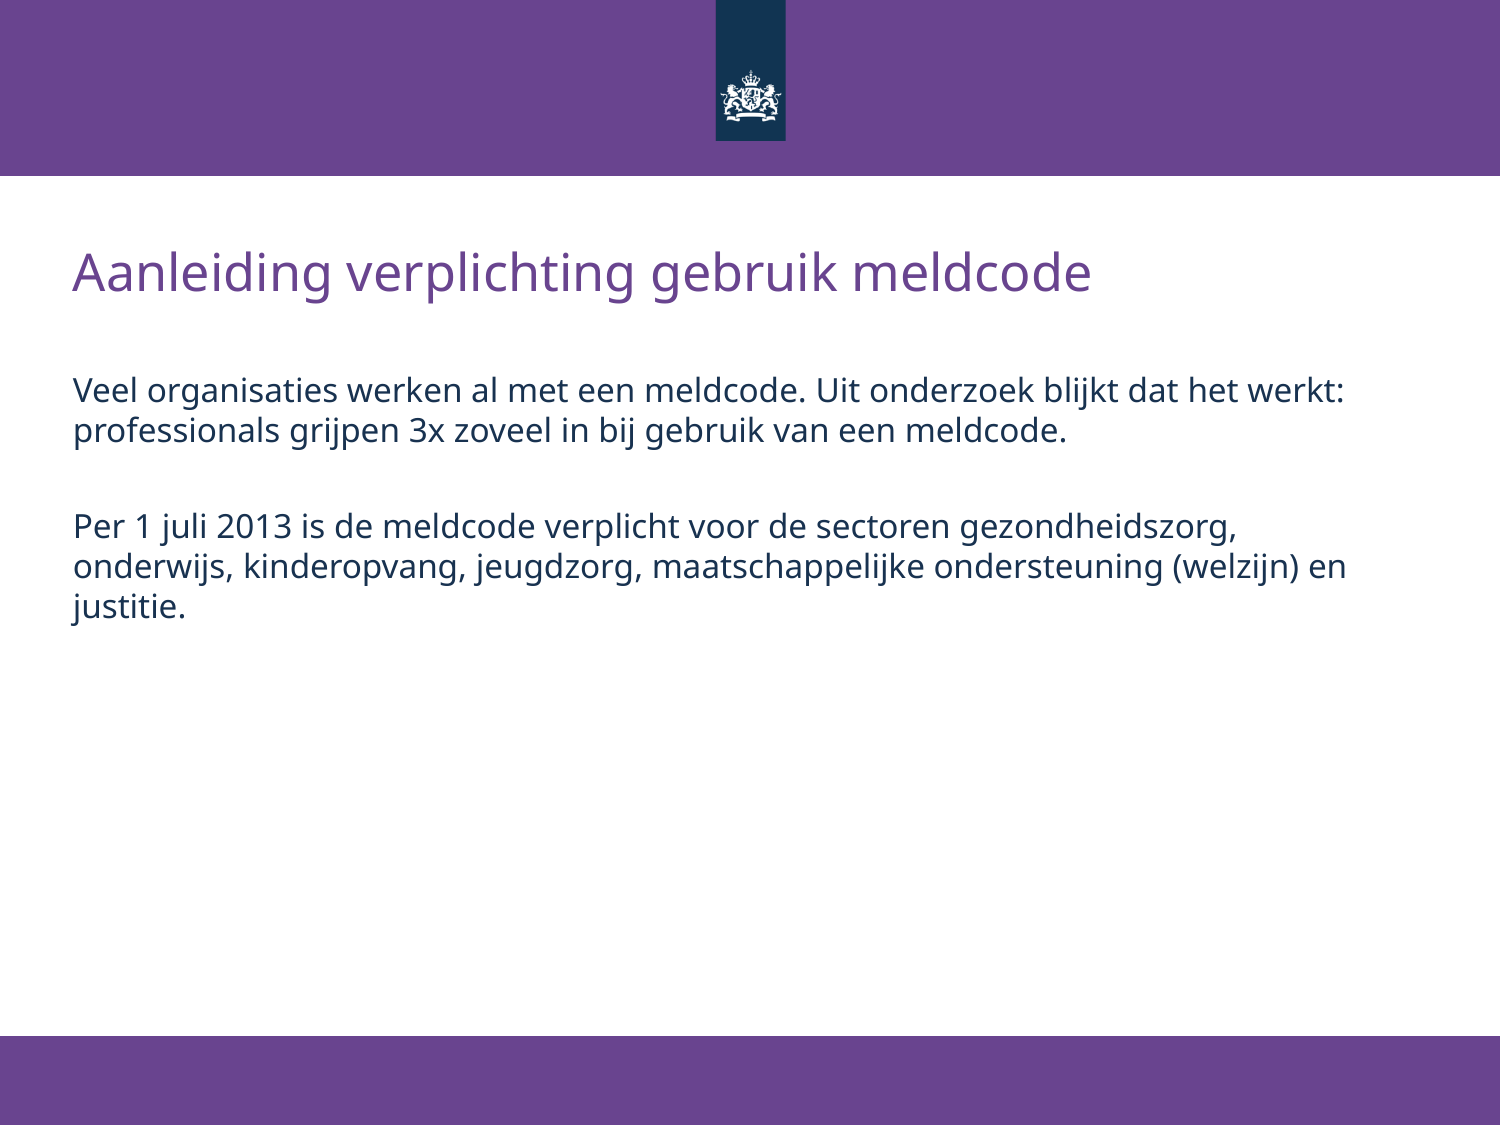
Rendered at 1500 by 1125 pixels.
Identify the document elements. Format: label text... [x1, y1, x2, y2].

title Aanleiding verplichting gebruik meldcode [57, 231, 1408, 326]
list Veel organisaties werken al met een meldcode. Uit onderzoek blijkt dat het werkt: professionals grijpen 3x zoveel in bij gebruik van een meldcode. Per 1 juli 2013 is de meldcode verplicht voor de sectoren gezondheidszorg, onderwijs, kinderopvang, jeugdzorg, maatschappelijke ondersteuning (welzijn) en justitie. [57, 361, 1408, 1020]
